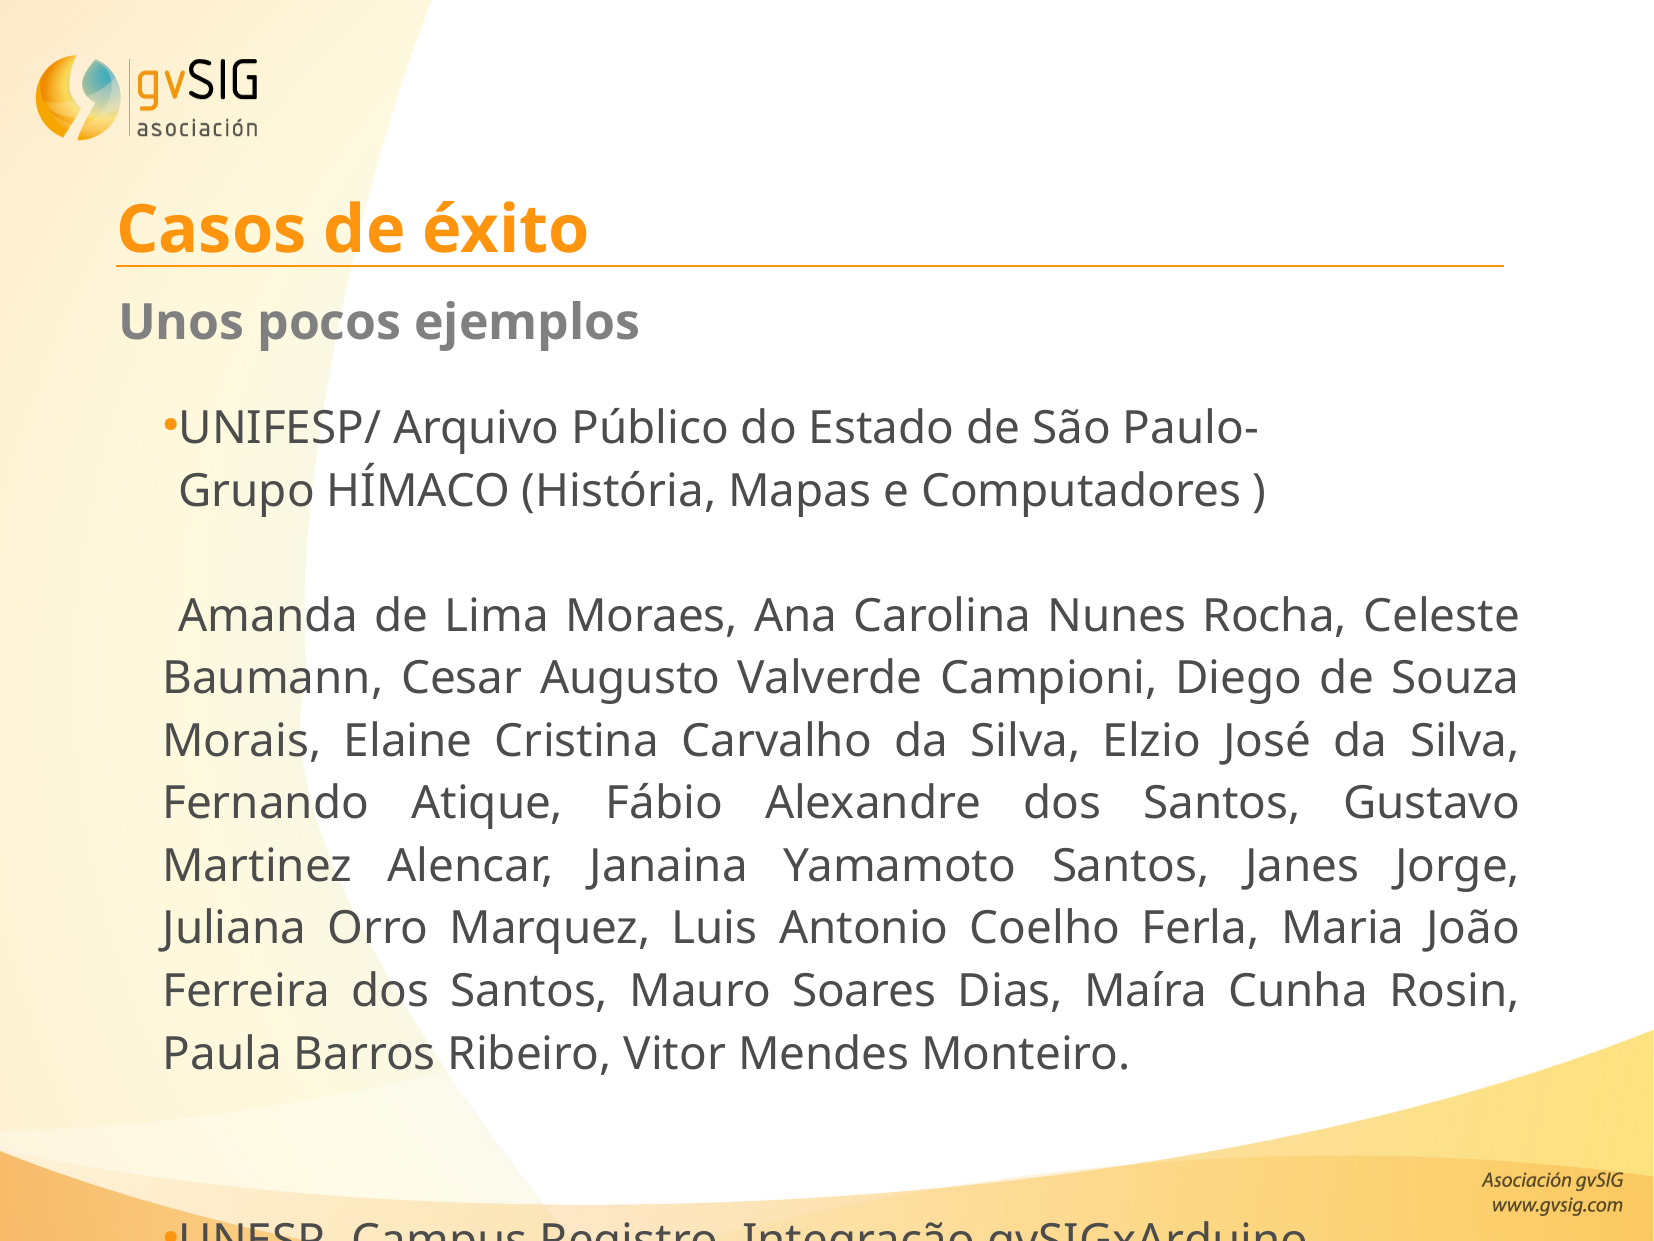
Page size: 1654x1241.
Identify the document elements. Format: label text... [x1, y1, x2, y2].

title Unos pocos ejemplos [118, 276, 1093, 365]
picture [430, 1234, 441, 1241]
picture [220, 1230, 228, 1241]
text_box UNIFESP/ Arquivo Público do Estado de São Paulo- Grupo HÍMACO (História, Mapas e Computadores ) Amanda de Lima Moraes, Ana Carolina Nunes Rocha, Celeste Baumann, Cesar Augusto Valverde Campioni, Diego de Souza Morais, Elaine Cristina Carvalho da Silva, Elzio José da Silva, Fernando Atique, Fábio Alexandre dos Santos, Gustavo Martinez Alencar, Janaina Yamamoto Santos, Janes Jorge, Juliana Orro Marquez, Luis Antonio Coelho Ferla, Maria João Ferreira dos Santos, Mauro Soares Dias, Maíra Cunha Rosin, Paula Barros Ribeiro, Vitor Mendes Monteiro. UNESP- Campus Registro. Integração gvSIGxArduino Prof. Dr.Vilmar Antonio Rodrigues Prof. Dr. Eduardo Nardine Gomes [147, 324, 1536, 1221]
title Casos de éxito [116, 177, 1605, 276]
picture [835, 1234, 848, 1241]
picture [1287, 1234, 1301, 1241]
picture [548, 1227, 560, 1239]
picture [1146, 1228, 1155, 1241]
picture [306, 1227, 318, 1240]
picture [0, 0, 1654, 1241]
picture [575, 1234, 587, 1241]
picture [809, 1234, 821, 1241]
picture [600, 1234, 613, 1241]
picture [414, 1234, 426, 1241]
picture [994, 1234, 1007, 1241]
picture [697, 1234, 711, 1241]
picture [457, 1234, 470, 1241]
picture [1191, 1234, 1204, 1241]
picture [954, 1234, 968, 1241]
picture [765, 1234, 778, 1241]
picture [1260, 1234, 1273, 1241]
